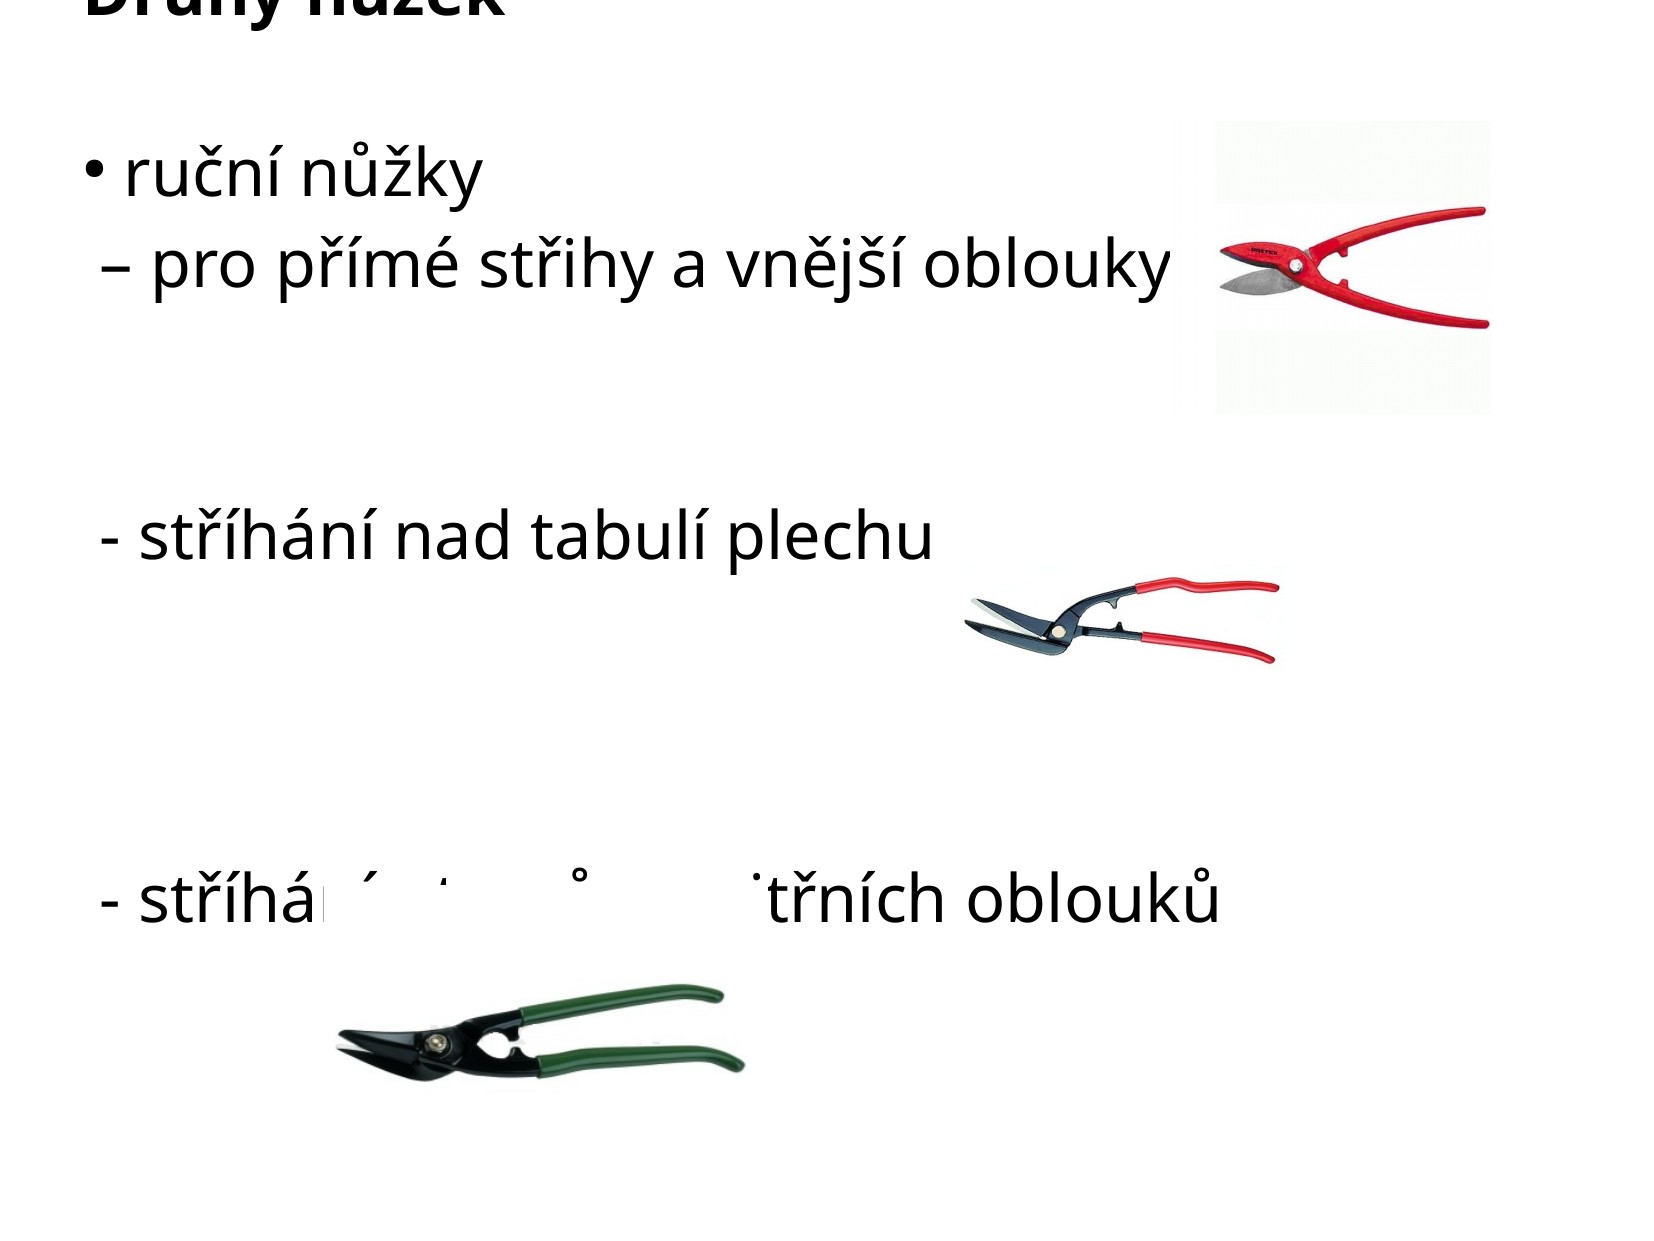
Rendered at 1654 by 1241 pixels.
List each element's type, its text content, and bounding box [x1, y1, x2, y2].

subtitle Druhy nůžek ruční nůžky – pro přímé střihy a vnější oblouky - stříhání nad tabulí plechu - stříhání otvorů a vnitřních oblouků [82, 36, 1571, 1122]
picture [1170, 121, 1536, 414]
picture [324, 885, 768, 1182]
picture [942, 472, 1300, 768]
